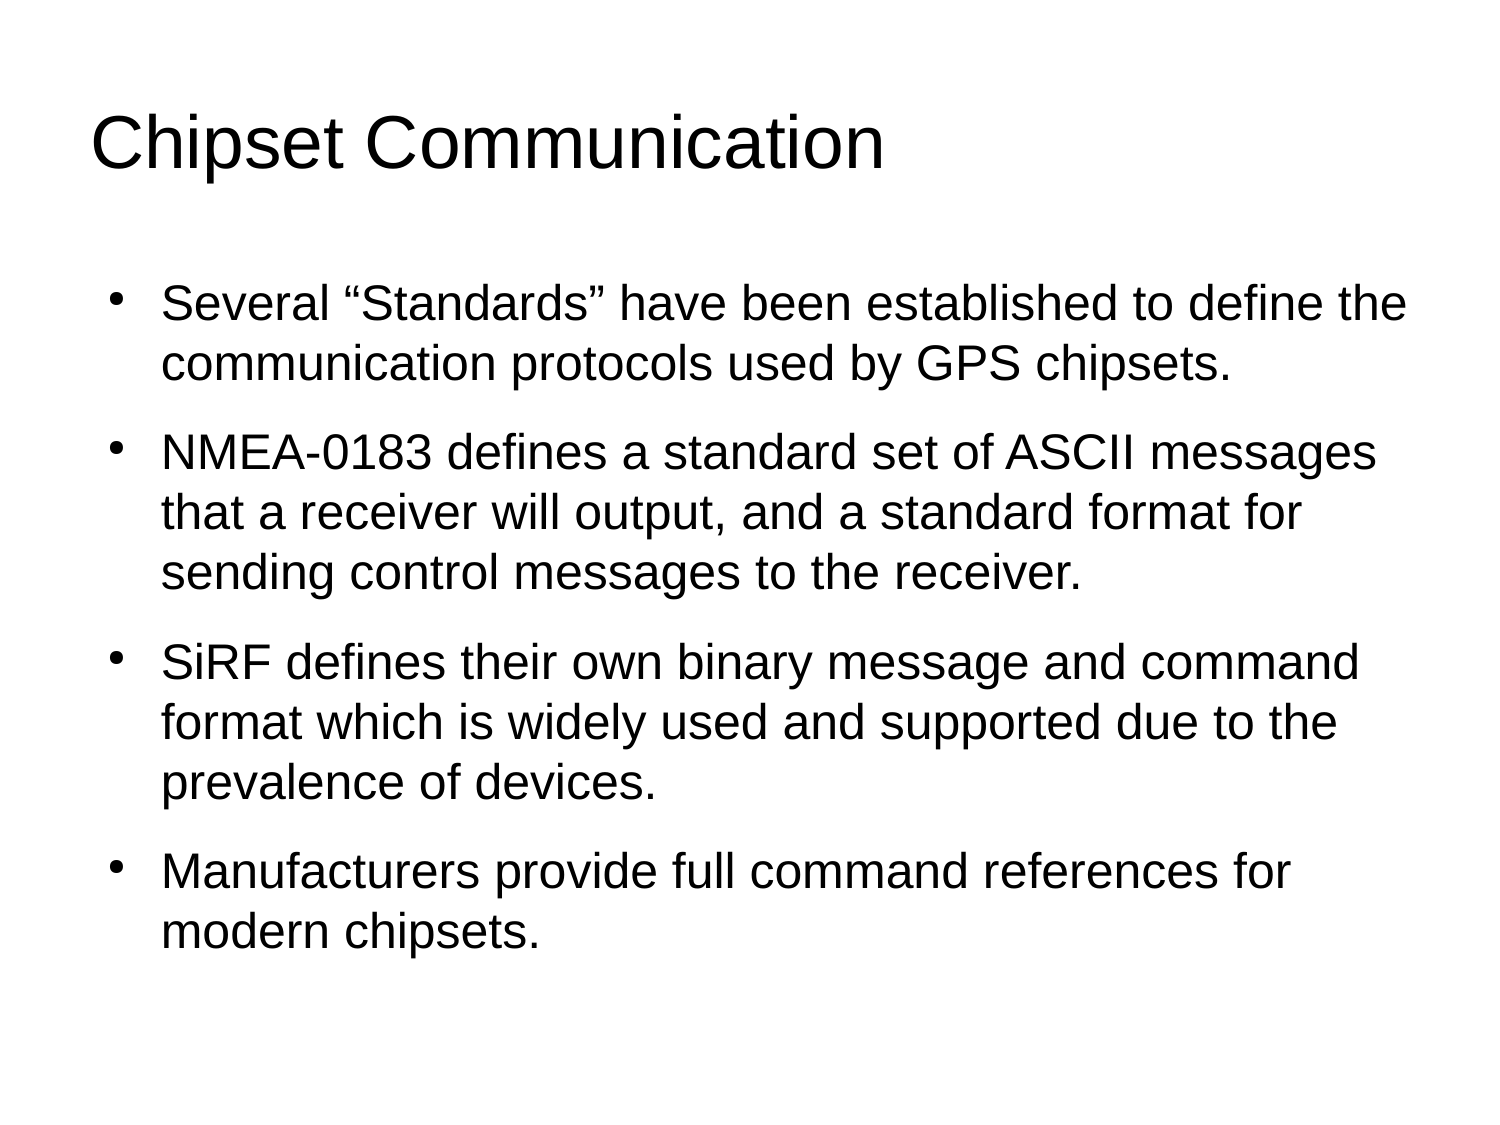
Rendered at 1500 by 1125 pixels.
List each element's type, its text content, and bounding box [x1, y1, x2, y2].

title Chipset Communication [75, 45, 1425, 233]
list Several “Standards” have been established to define the communication protocols used by GPS chipsets. NMEA-0183 defines a standard set of ASCII messages that a receiver will output, and a standard format for sending control messages to the receiver. SiRF defines their own binary message and command format which is widely used and supported due to the prevalence of devices. Manufacturers provide full command references for modern chipsets. [75, 262, 1425, 1005]
